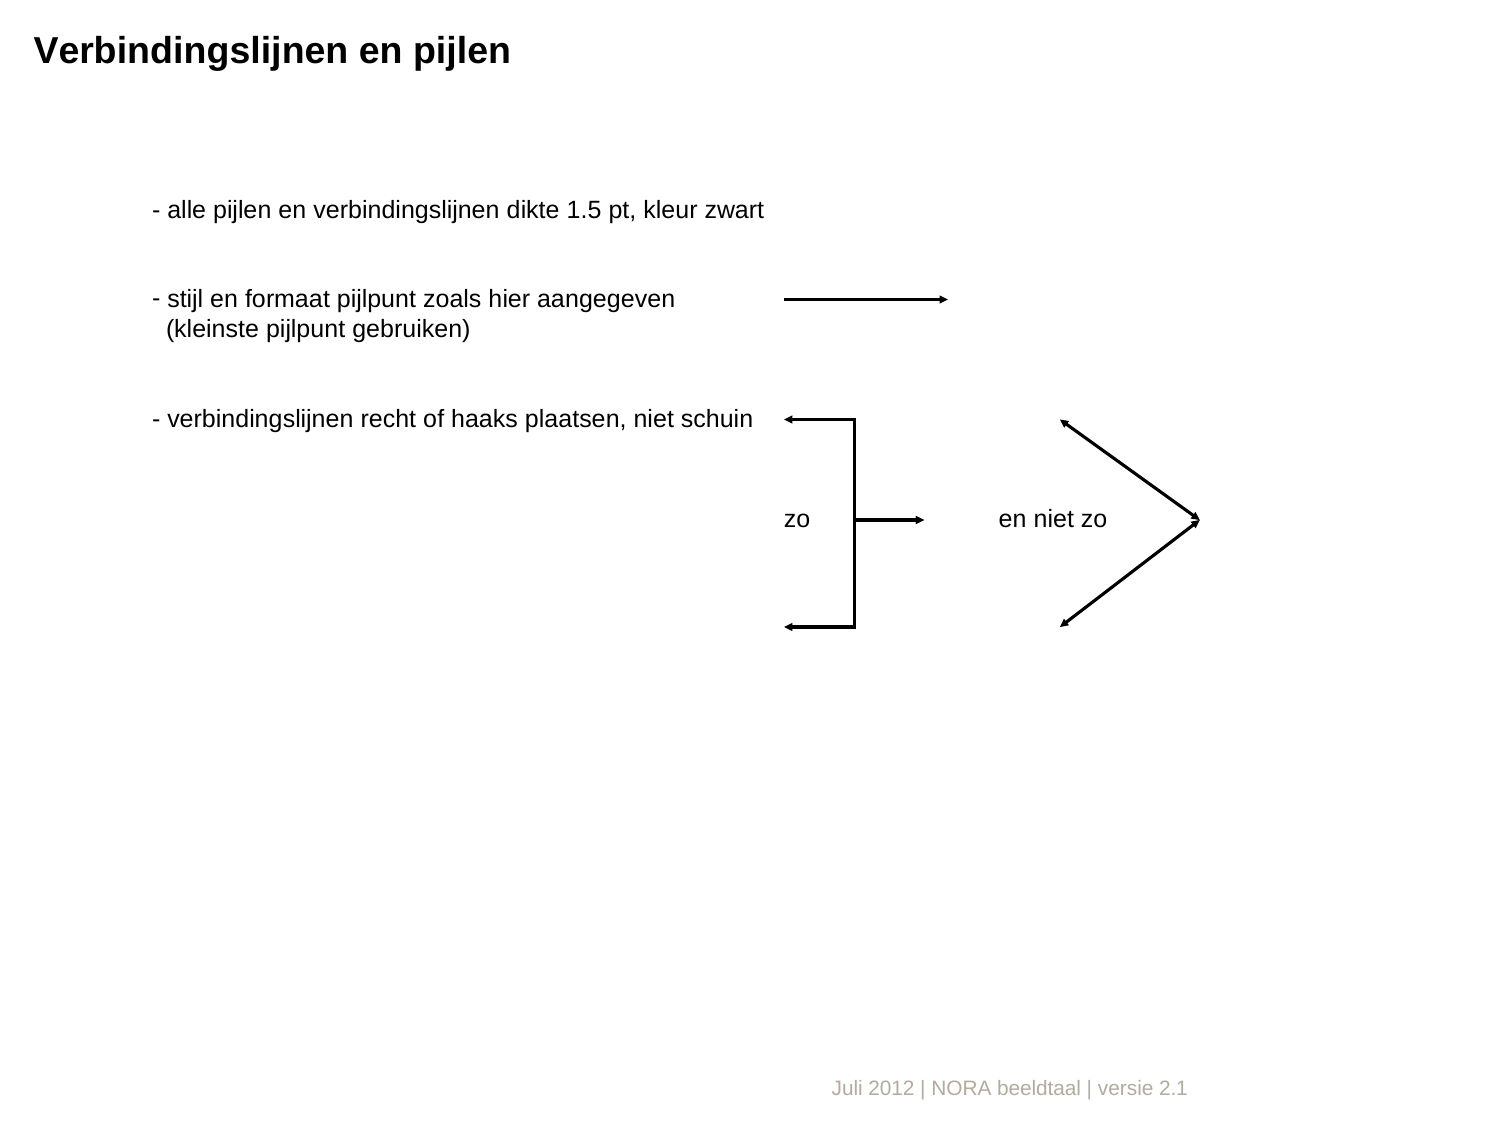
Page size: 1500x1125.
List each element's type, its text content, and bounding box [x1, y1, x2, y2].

text_box - alle pijlen en verbindingslijnen dikte 1.5 pt, kleur zwart stijl en formaat pijlpunt zoals hier aangegeven (kleinste pijlpunt gebruiken) - verbindingslijnen recht of haaks plaatsen, niet schuin [137, 185, 781, 561]
text_box en niet zo [983, 494, 1123, 540]
title Verbindingslijnen en pijlen [18, 18, 1294, 79]
text_box zo [769, 494, 826, 540]
